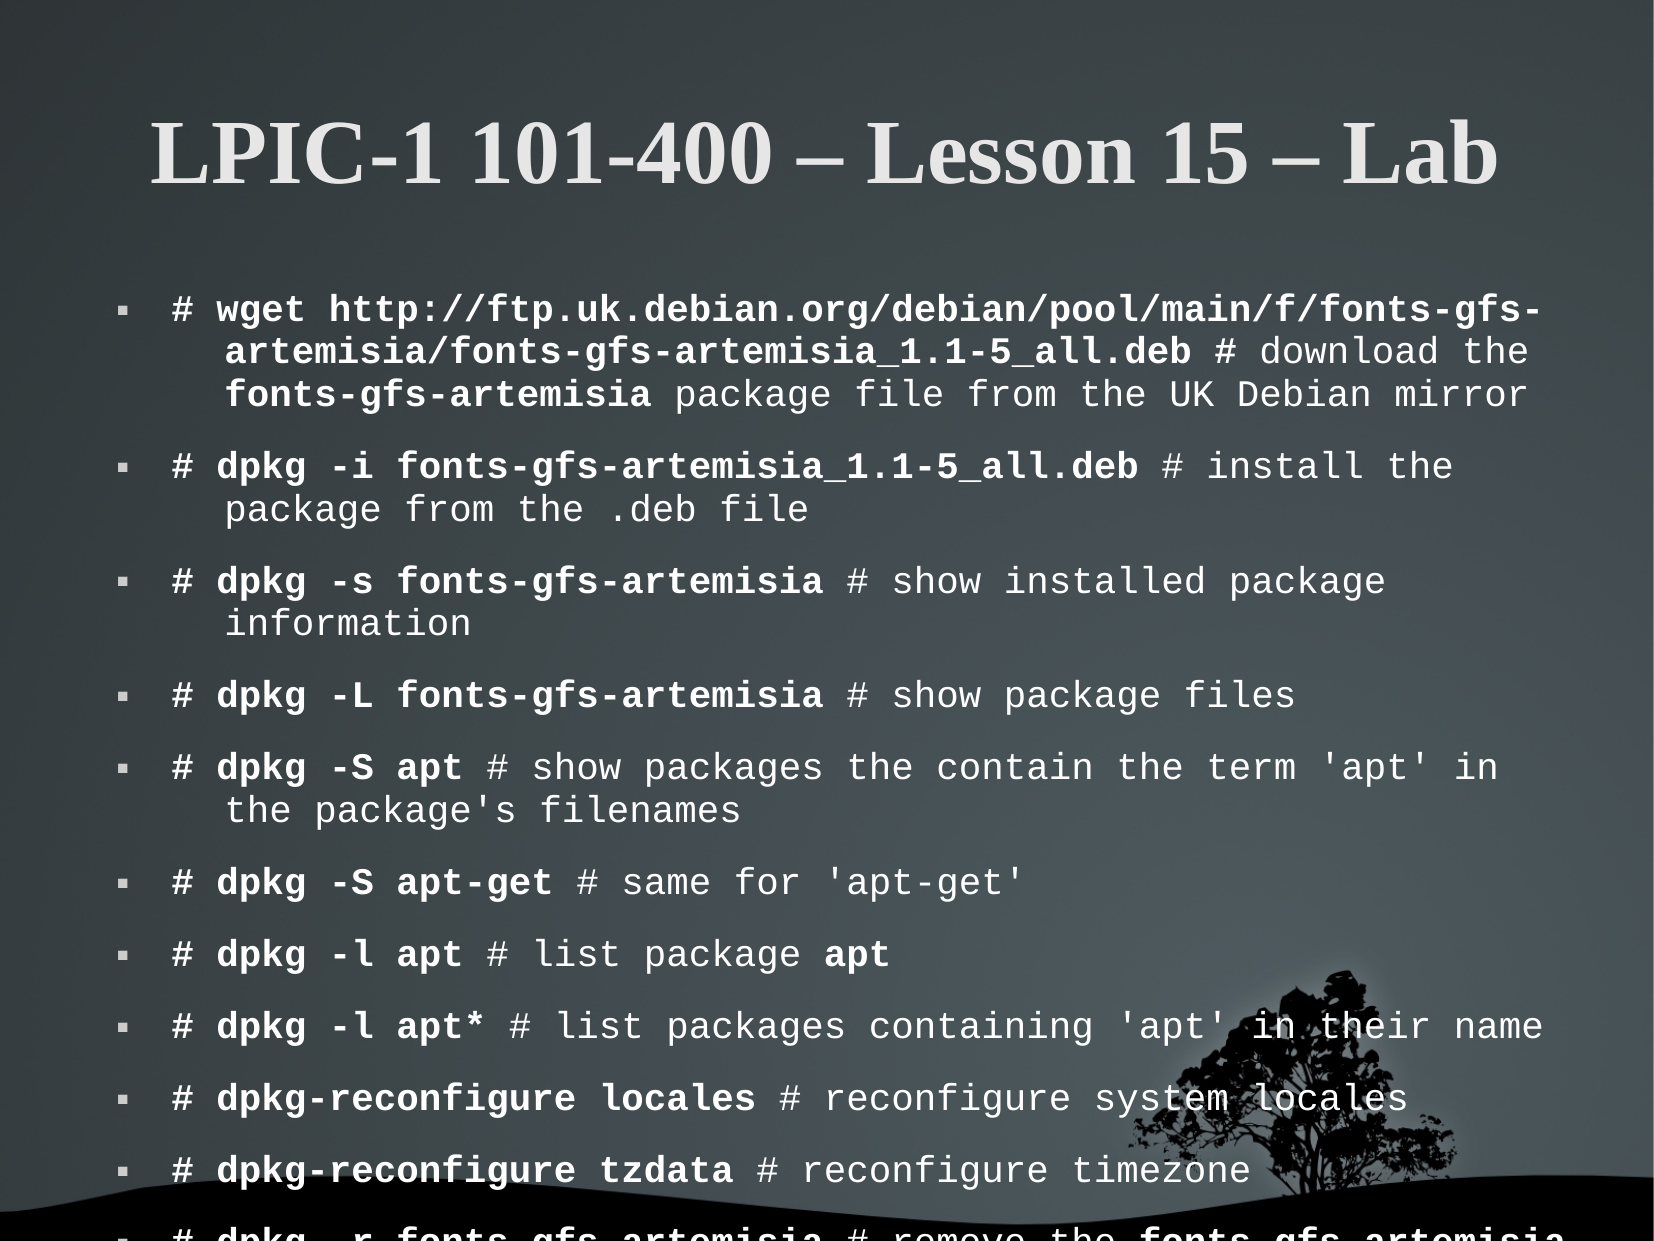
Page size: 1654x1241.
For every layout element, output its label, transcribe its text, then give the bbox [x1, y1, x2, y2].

picture [1009, 1236, 1019, 1241]
picture [1078, 1236, 1087, 1241]
picture [919, 1236, 929, 1241]
picture [964, 1236, 974, 1241]
list # wget http://ftp.uk.debian.org/debian/pool/main/f/fonts-gfs-artemisia/fonts-gfs-artemisia_1.1-5_all.deb # download the fonts-gfs-artemisia package file from the UK Debian mirror # dpkg -i fonts-gfs-artemisia_1.1-5_all.deb # install the package from the .deb file # dpkg -s fonts-gfs-artemisia # show installed package information # dpkg -L fonts-gfs-artemisia # show package files # dpkg -S apt # show packages the contain the term 'apt' in the package's filenames # dpkg -S apt-get # same for 'apt-get' # dpkg -l apt # list package apt # dpkg -l apt* # list packages containing 'apt' in their name # dpkg-reconfigure locales # reconfigure system locales # dpkg-reconfigure tzdata # reconfigure timezone # dpkg -r fonts-gfs-artemisia # remove the fonts-gfs-artemisia package [82, 290, 1571, 1115]
picture [1099, 1236, 1109, 1241]
picture [0, 0, 1654, 1241]
title LPIC-1 101-400 – Lesson 15 – Lab [82, 49, 1571, 257]
